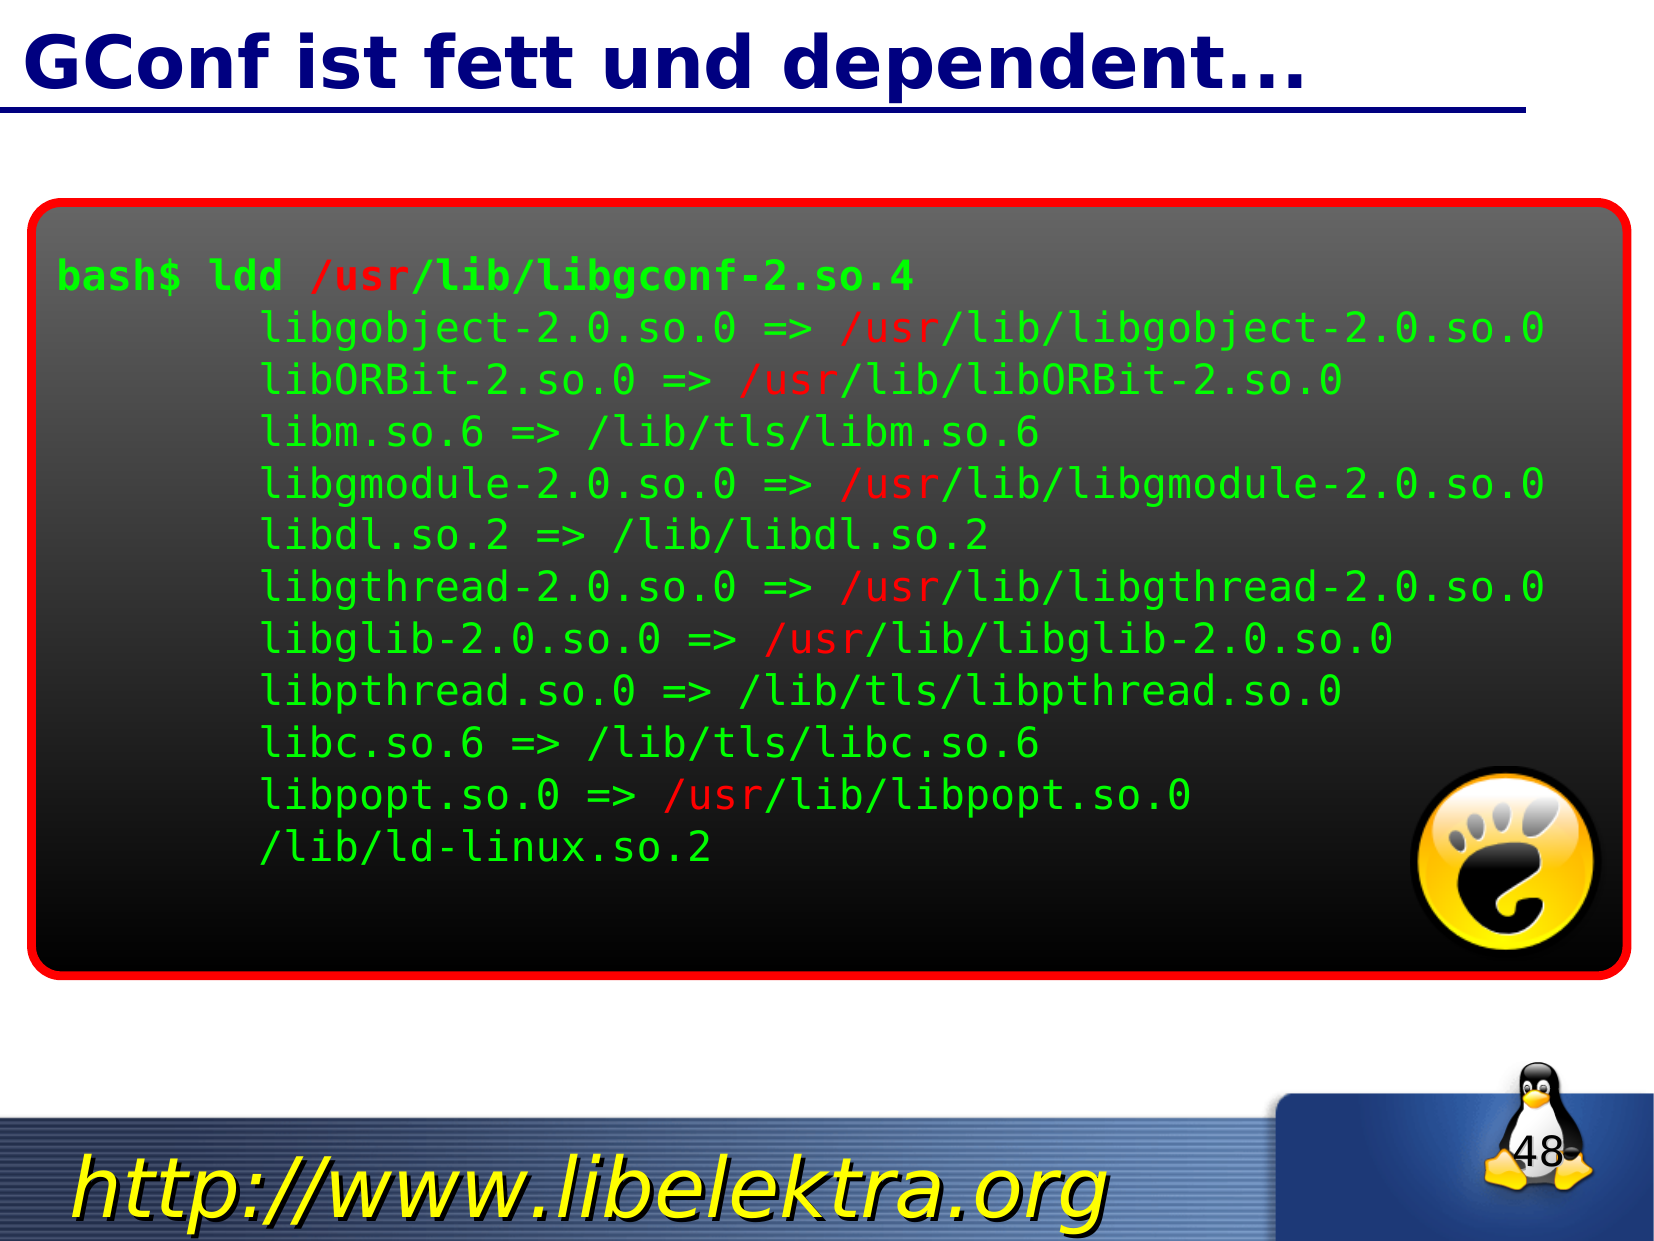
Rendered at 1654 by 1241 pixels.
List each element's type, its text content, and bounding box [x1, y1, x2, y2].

text_box GConf ist fett und dependent... [22, 14, 1611, 111]
text_box bash$ ldd /usr/lib/libgconf-2.so.4 libgobject-2.0.so.0 => /usr/lib/libgobject-2.0.so.0 libORBit-2.so.0 => /usr/lib/libORBit-2.so.0 libm.so.6 => /lib/tls/libm.so.6 libgmodule-2.0.so.0 => /usr/lib/libgmodule-2.0.so.0 libdl.so.2 => /lib/libdl.so.2 libgthread-2.0.so.0 => /usr/lib/libgthread-2.0.so.0 libglib-2.0.so.0 => /usr/lib/libglib-2.0.so.0 libpthread.so.0 => /lib/tls/libpthread.so.0 libc.so.6 => /lib/tls/libc.so.6 libpopt.so.0 => /usr/lib/libpopt.so.0 /lib/ld-linux.so.2 [56, 236, 1597, 936]
text_box <Nummer> [1312, 1122, 1566, 1178]
picture [1410, 766, 1607, 961]
text_box [31, 202, 1627, 976]
picture [0, 1061, 1654, 1241]
